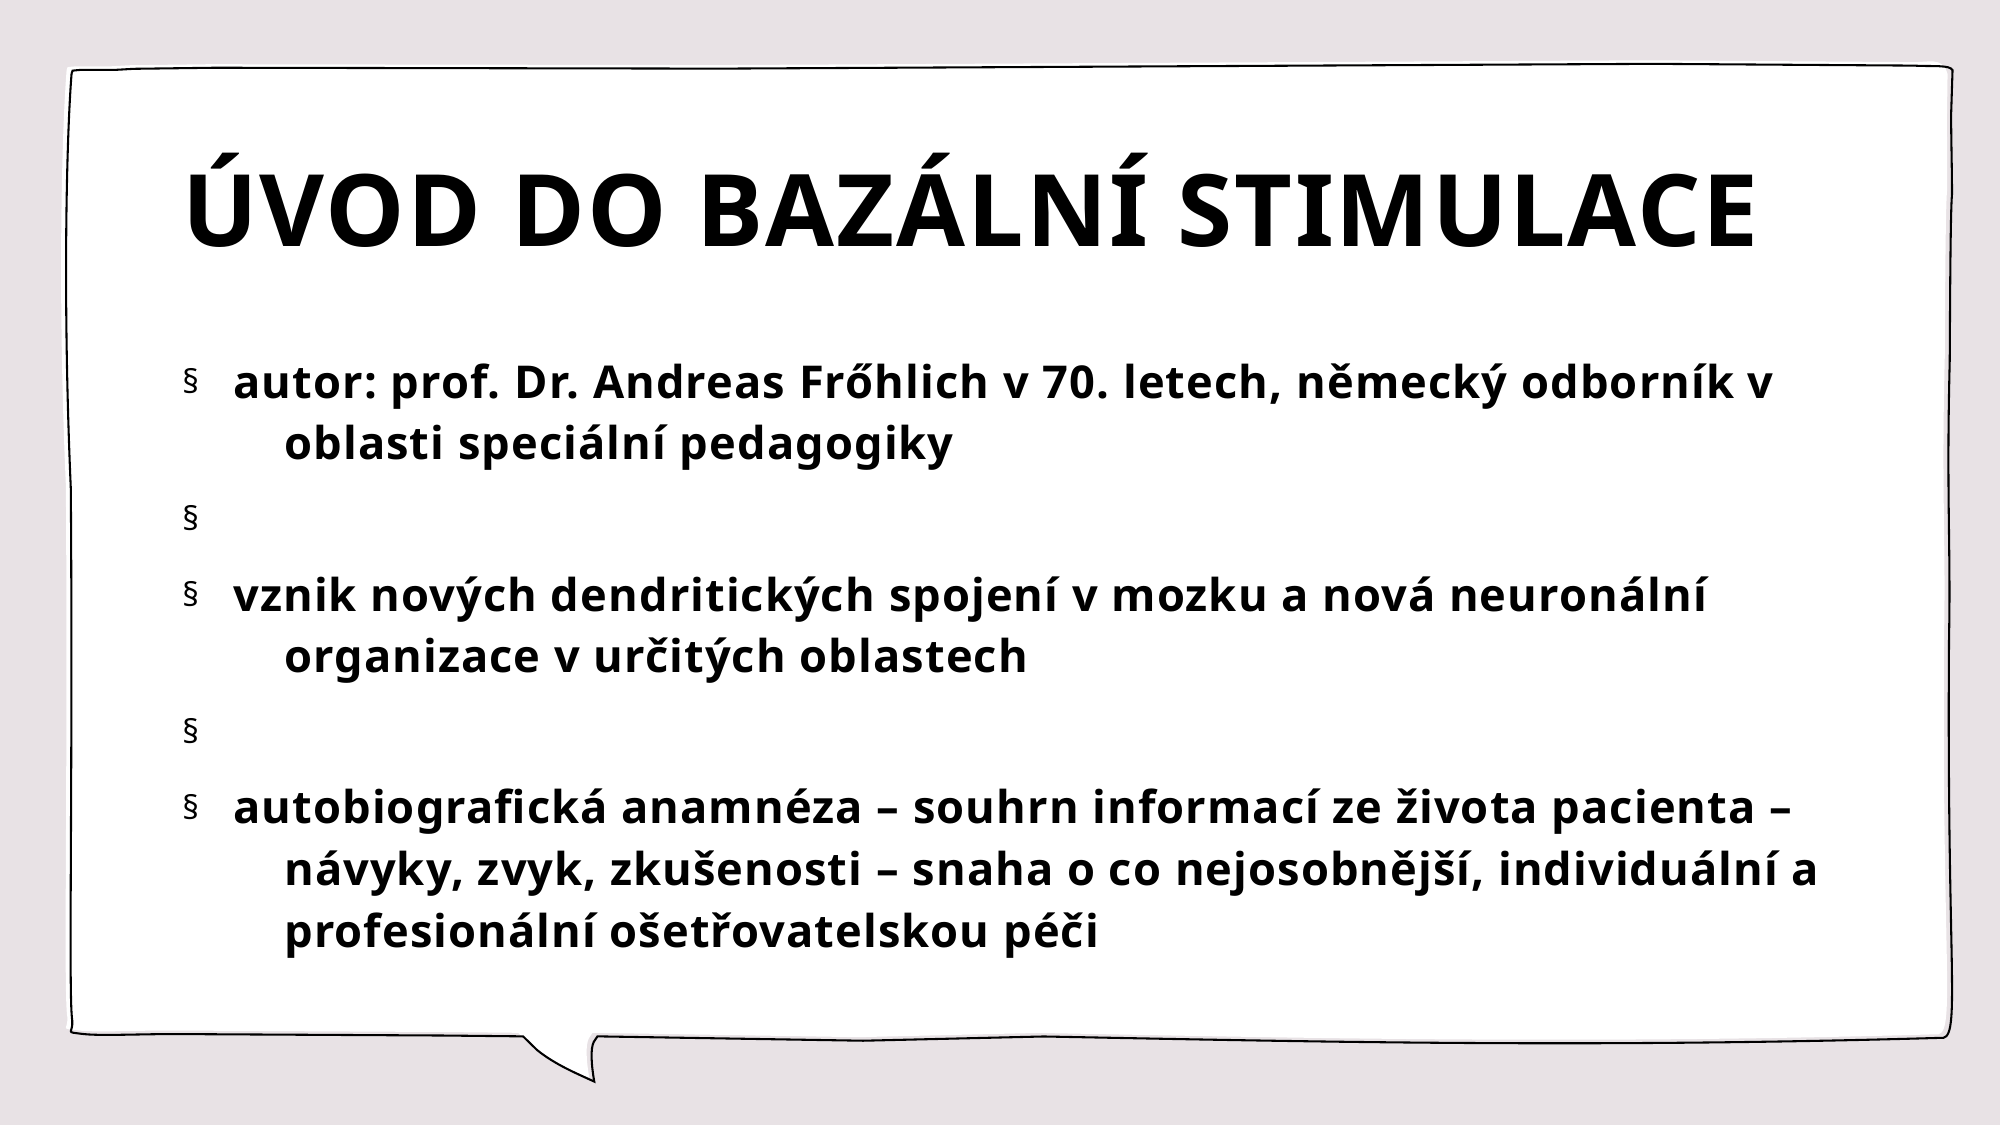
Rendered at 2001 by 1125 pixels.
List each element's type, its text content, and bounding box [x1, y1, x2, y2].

title ÚVOD DO BAZÁLNÍ STIMULACE [167, 91, 1863, 324]
list autor: prof. Dr. Andreas Frőhlich v 70. letech, německý odborník v oblasti speciální pedagogiky vznik nových dendritických spojení v mozku a nová neuronální organizace v určitých oblastech autobiografická anamnéza – souhrn informací ze života pacienta – návyky, zvyk, zkušenosti – snaha o co nejosobnější, individuální a profesionální ošetřovatelskou péči [167, 342, 1863, 971]
